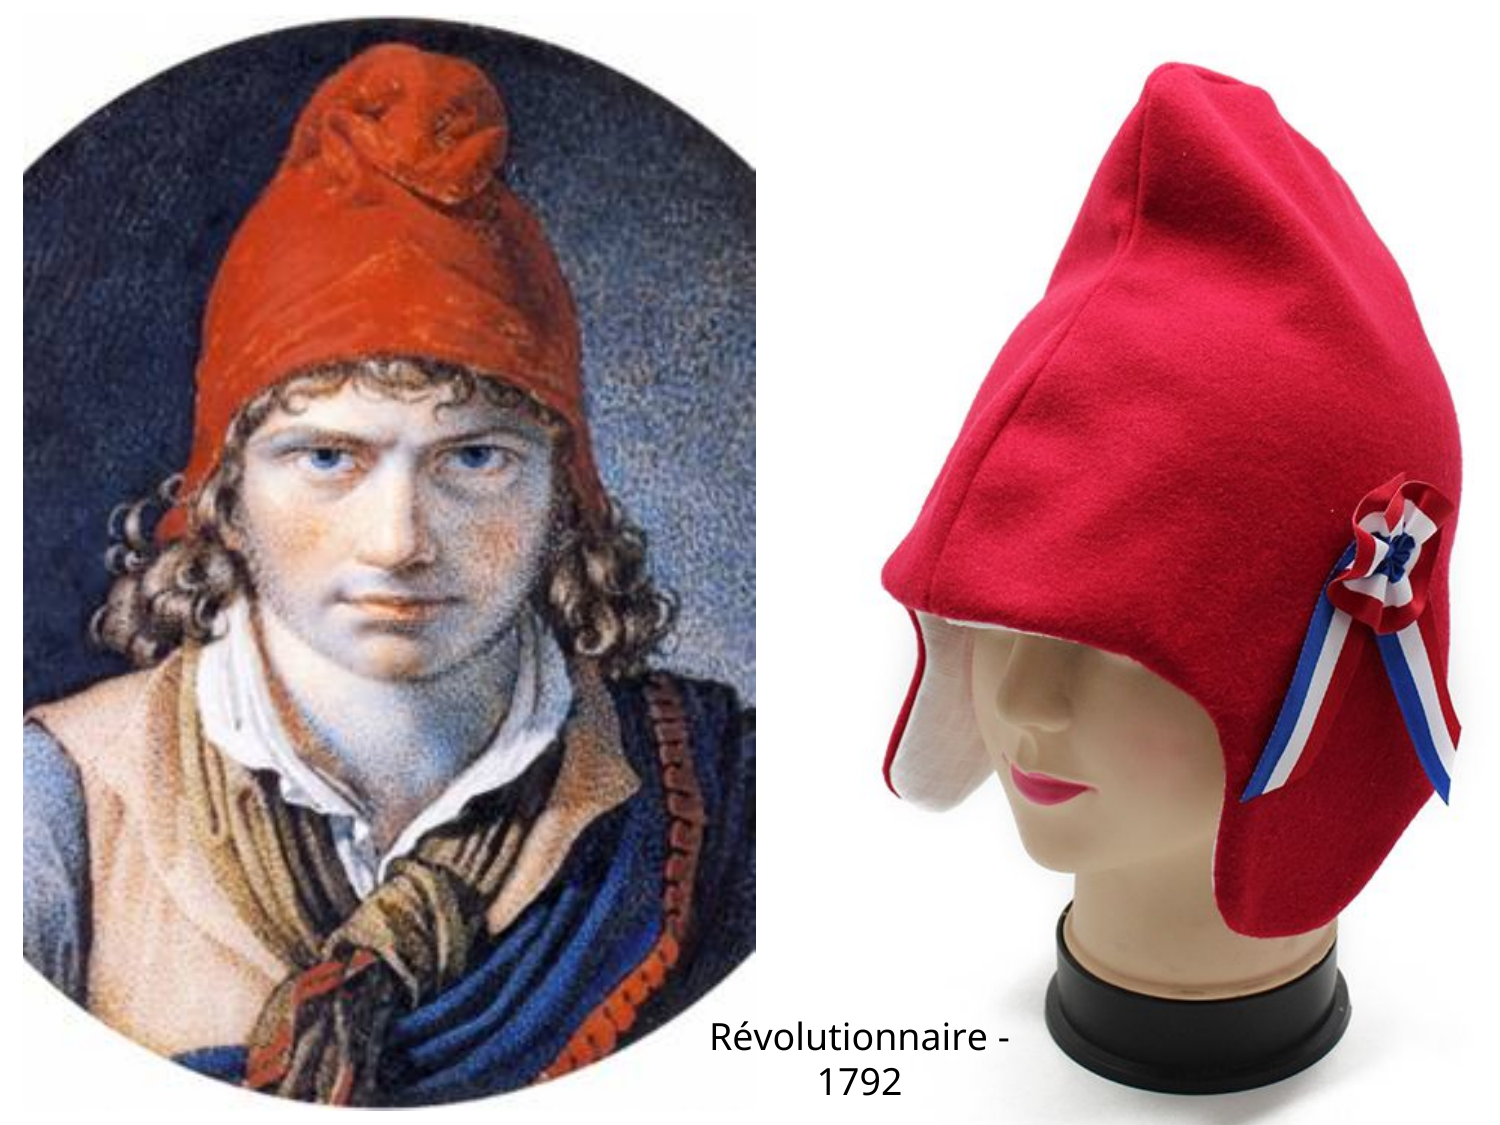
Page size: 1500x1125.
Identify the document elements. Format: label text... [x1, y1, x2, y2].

picture [23, 4, 1500, 1125]
text_box Révolutionnaire - 1792 [691, 1005, 1028, 1111]
